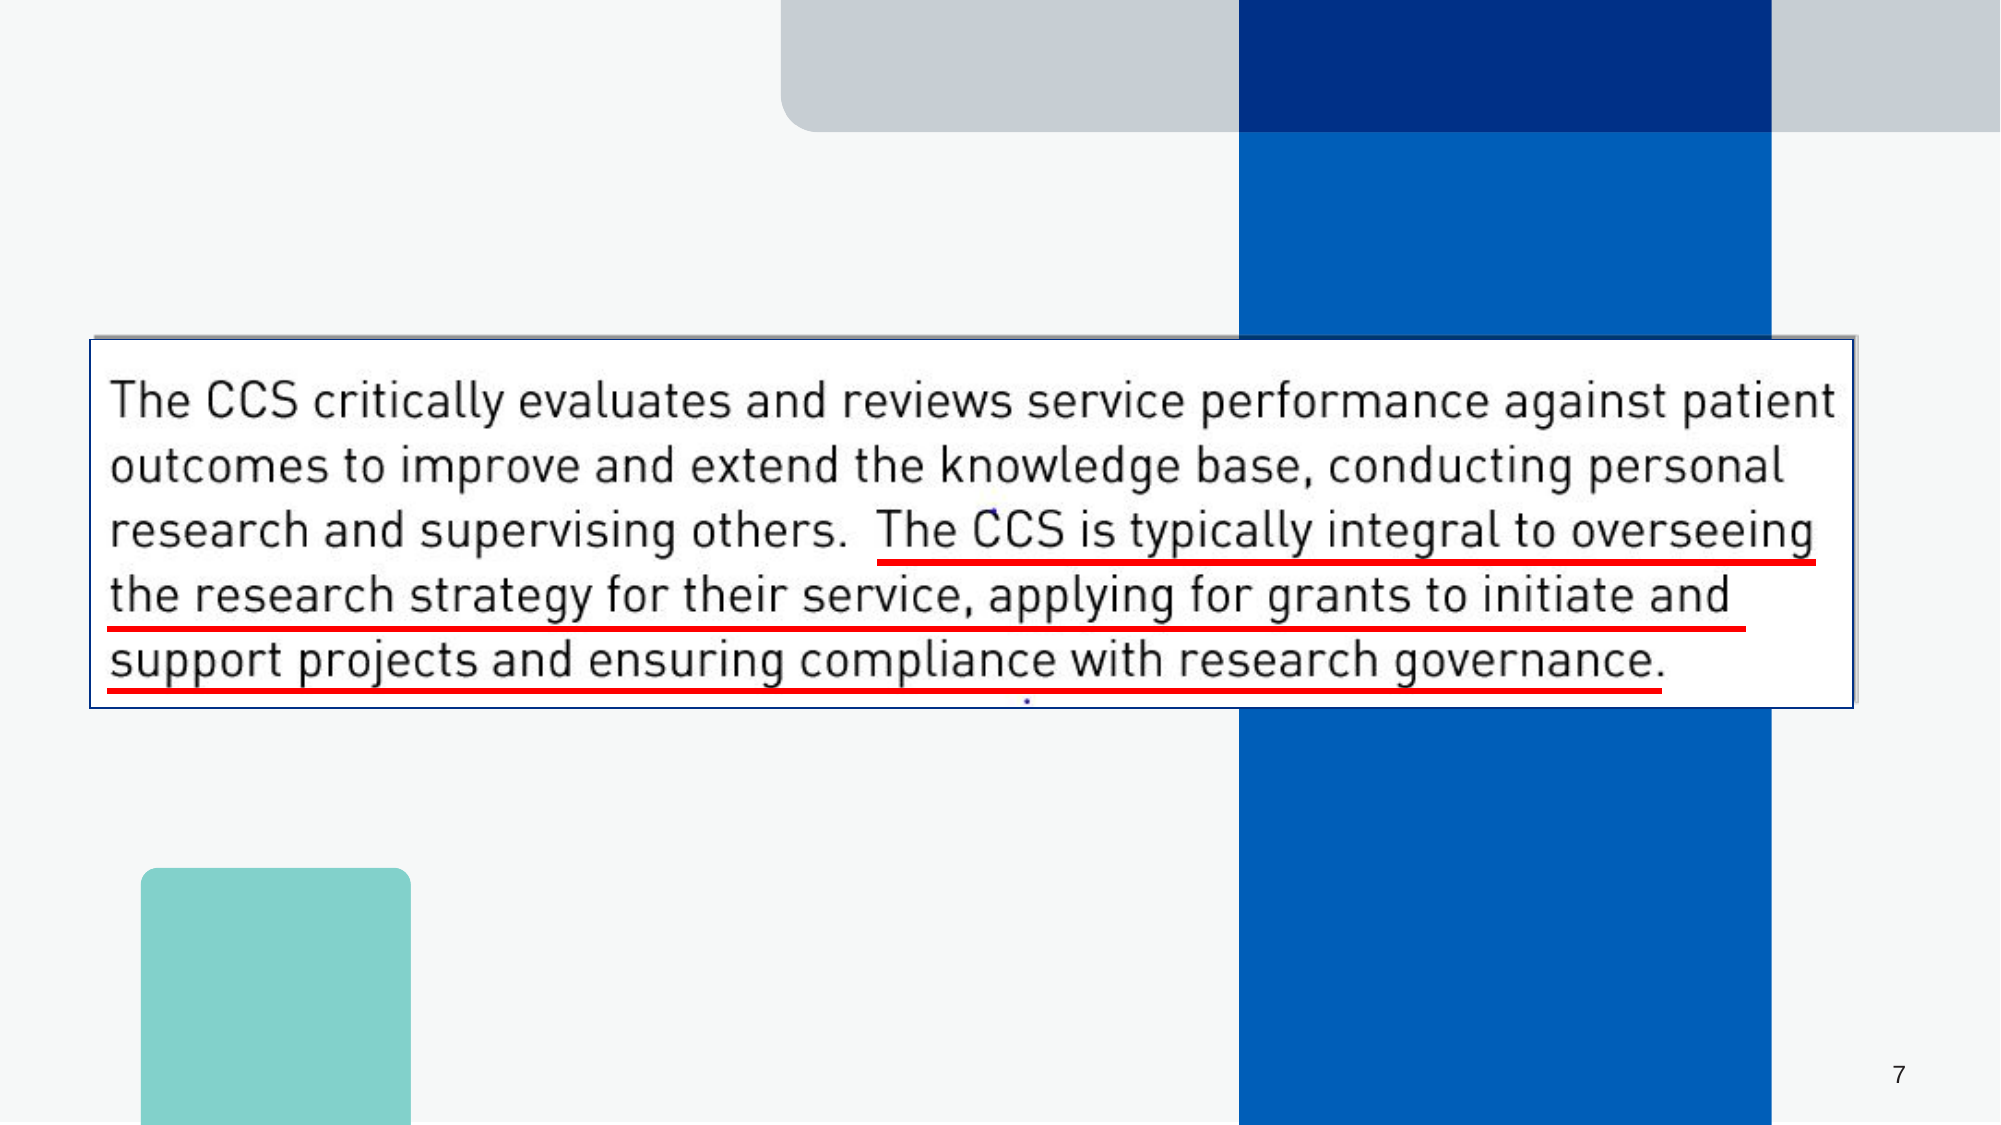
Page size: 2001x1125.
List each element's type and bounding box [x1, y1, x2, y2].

picture [91, 340, 1853, 708]
